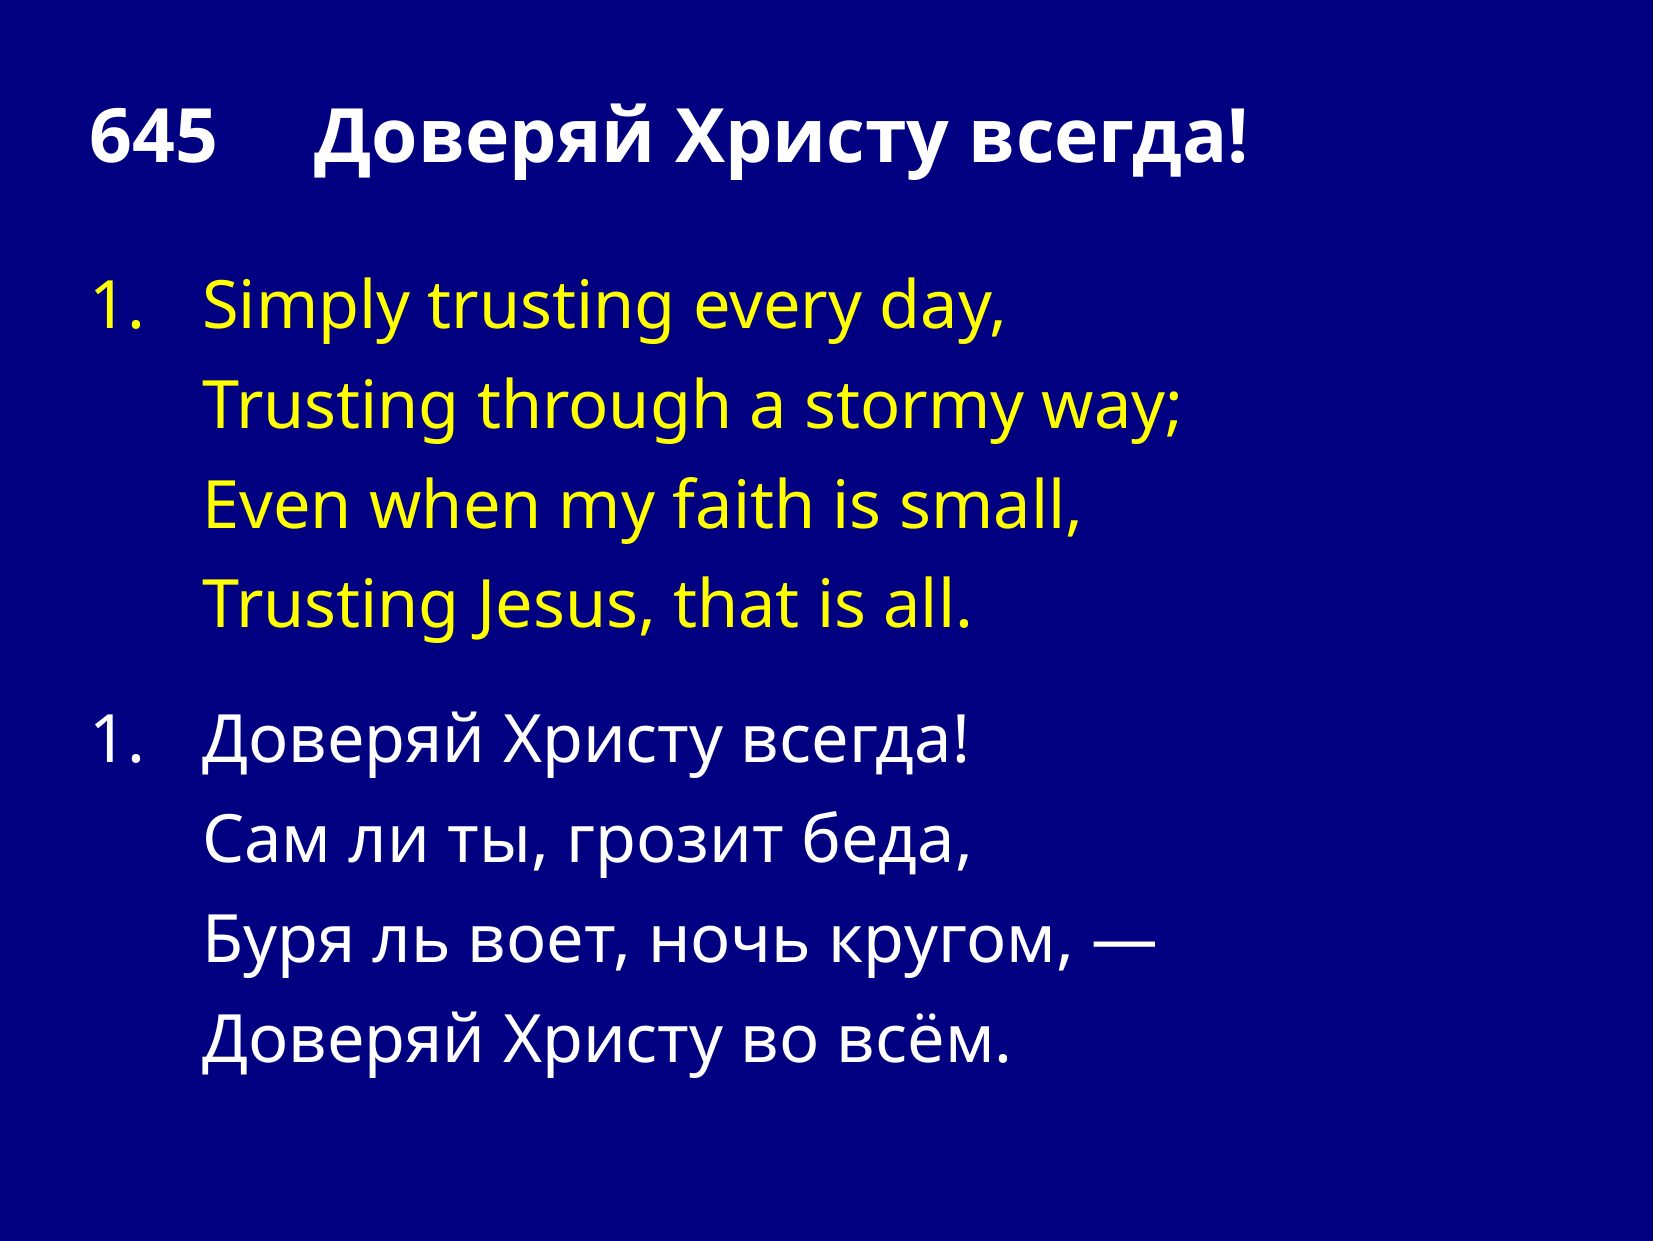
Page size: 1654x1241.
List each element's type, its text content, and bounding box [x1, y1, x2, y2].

text_box 1. Simply trusting every day, Trusting through a stormy way; Even when my faith is small, Trusting Jesus, that is all. [75, 188, 1576, 638]
text_box 645 Доверяй Христу всегда! [75, 75, 1576, 188]
text_box 1. Доверяй Христу всегда! Сам ли ты, грозит беда, Буря ль воет, ночь кругом, — Доверяй Христу во всём. [75, 675, 1576, 1163]
